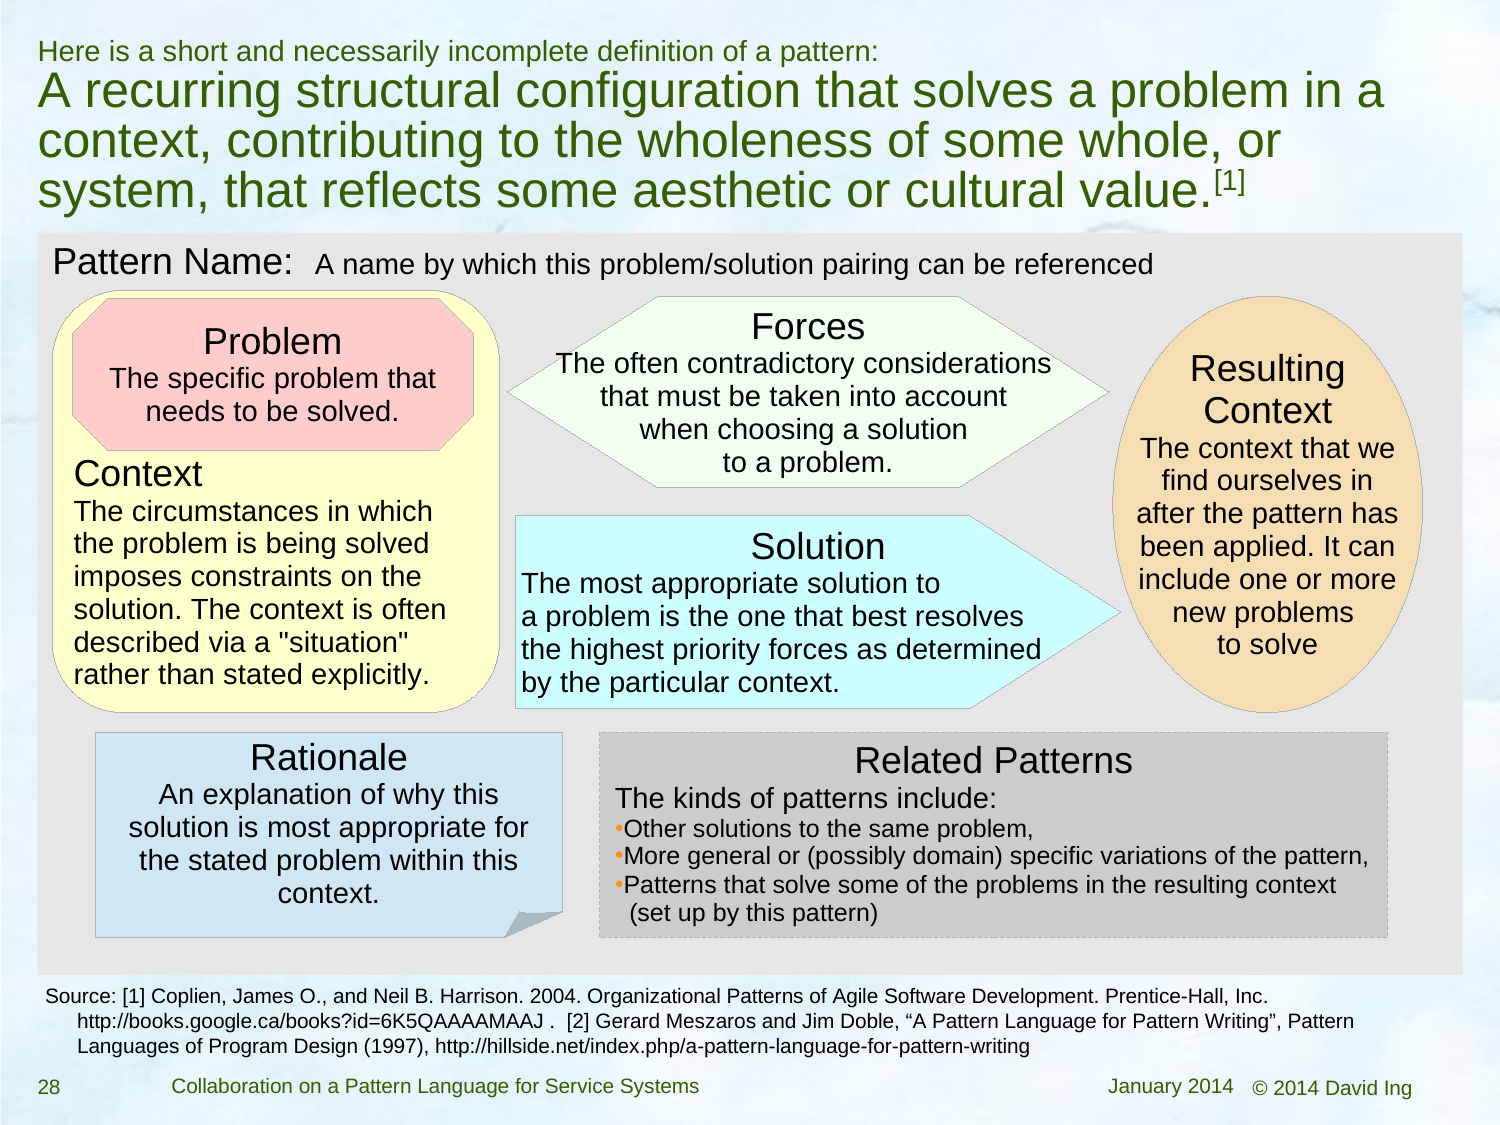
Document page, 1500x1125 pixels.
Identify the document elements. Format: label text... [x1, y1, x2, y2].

text_box Solution The most appropriate solution to a problem is the one that best resolves the highest priority forces as determined by the particular context. [515, 515, 1121, 709]
text_box Forces The often contradictory considerations that must be taken into account when choosing a solution to a problem. [507, 296, 1110, 488]
picture [0, 0, 1500, 1125]
text_box Problem The specific problem that needs to be solved. [72, 298, 474, 451]
text_box Source: [1] Coplien, James O., and Neil B. Harrison. 2004. Organizational Patterns of Agile Software Development. Prentice-Hall, Inc. http://books.google.ca/books?id=6K5QAAAAMAAJ . [2] Gerard Meszaros and Jim Doble, “A Pattern Language for Pattern Writing”, Pattern Languages of Program Design (1997), http://hillside.net/index.php/a-pattern-language-for-pattern-writing [30, 975, 1463, 1082]
text_box Context The circumstances in which the problem is being solved imposes constraints on the solution. The context is often described via a "situation" rather than stated explicitly. [52, 290, 500, 713]
title Here is a short and necessarily incomplete definition of a pattern: A recurring structural configuration that solves a problem in a context, contributing to the wholeness of some whole, or system, that reflects some aesthetic or cultural value.[1] [37, 37, 1463, 223]
text_box Resulting Context The context that we find ourselves in after the pattern has been applied. It can include one or more new problems to solve [1112, 296, 1423, 713]
text_box Rationale An explanation of why this solution is most appropriate for the stated problem within this context. [95, 732, 563, 938]
text_box Related Patterns The kinds of patterns include: Other solutions to the same problem, More general or (possibly domain) specific variations of the pattern, Patterns that solve some of the problems in the resulting context (set up by this pattern) [599, 732, 1388, 938]
text_box Pattern Name: A name by which this problem/solution pairing can be referenced [37, 232, 1463, 975]
